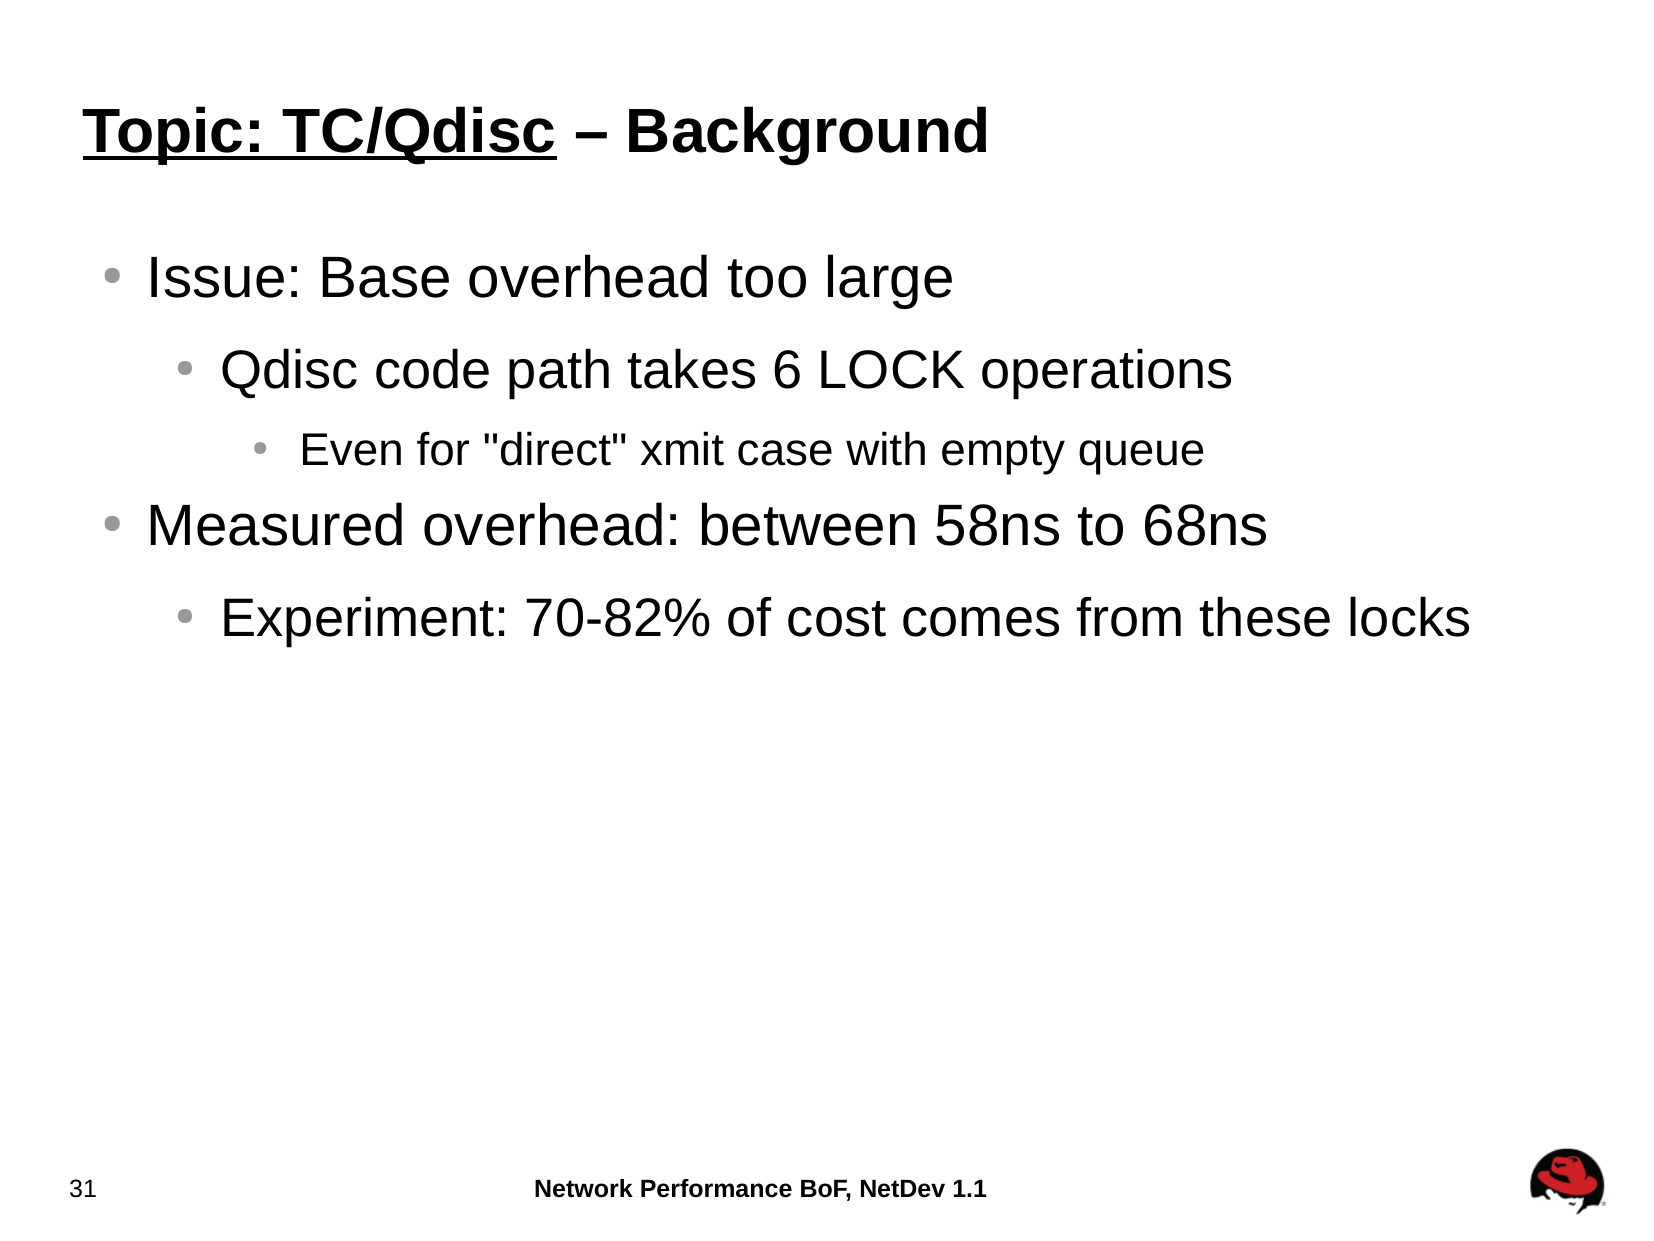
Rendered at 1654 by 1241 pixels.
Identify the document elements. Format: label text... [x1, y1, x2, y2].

title Topic: TC/Qdisc – Background [82, 37, 1571, 226]
list Issue: Base overhead too large Qdisc code path takes 6 LOCK operations Even for "direct" xmit case with empty queue Measured overhead: between 58ns to 68ns Experiment: 70-82% of cost comes from these locks [86, 244, 1575, 1039]
picture [1529, 1146, 1612, 1224]
